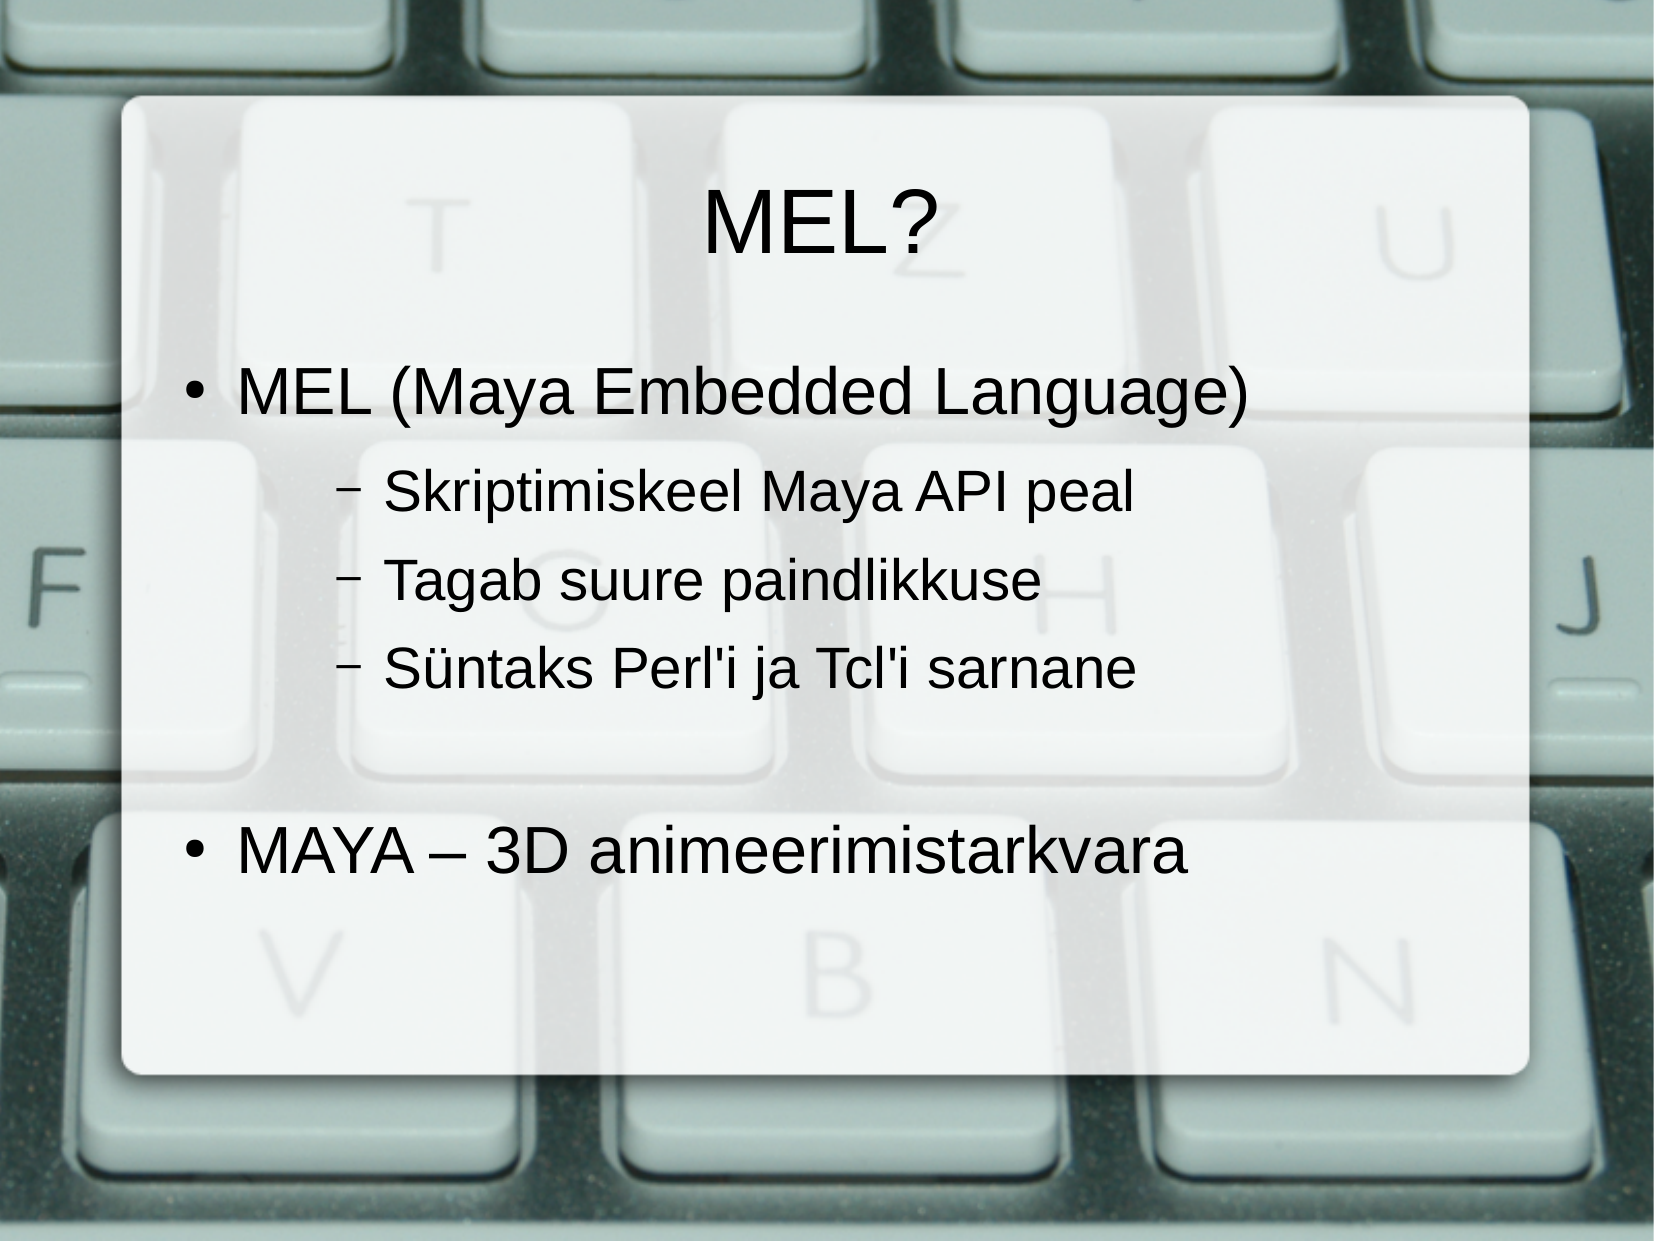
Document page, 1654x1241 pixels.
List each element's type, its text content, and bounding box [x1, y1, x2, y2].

list MEL (Maya Embedded Language) Skriptimiskeel Maya API peal Tagab suure paindlikkuse Süntaks Perl'i ja Tcl'i sarnane MAYA – 3D animeerimistarkvara [147, 354, 1506, 1064]
title MEL? [135, 117, 1506, 325]
picture [0, 0, 1654, 1241]
